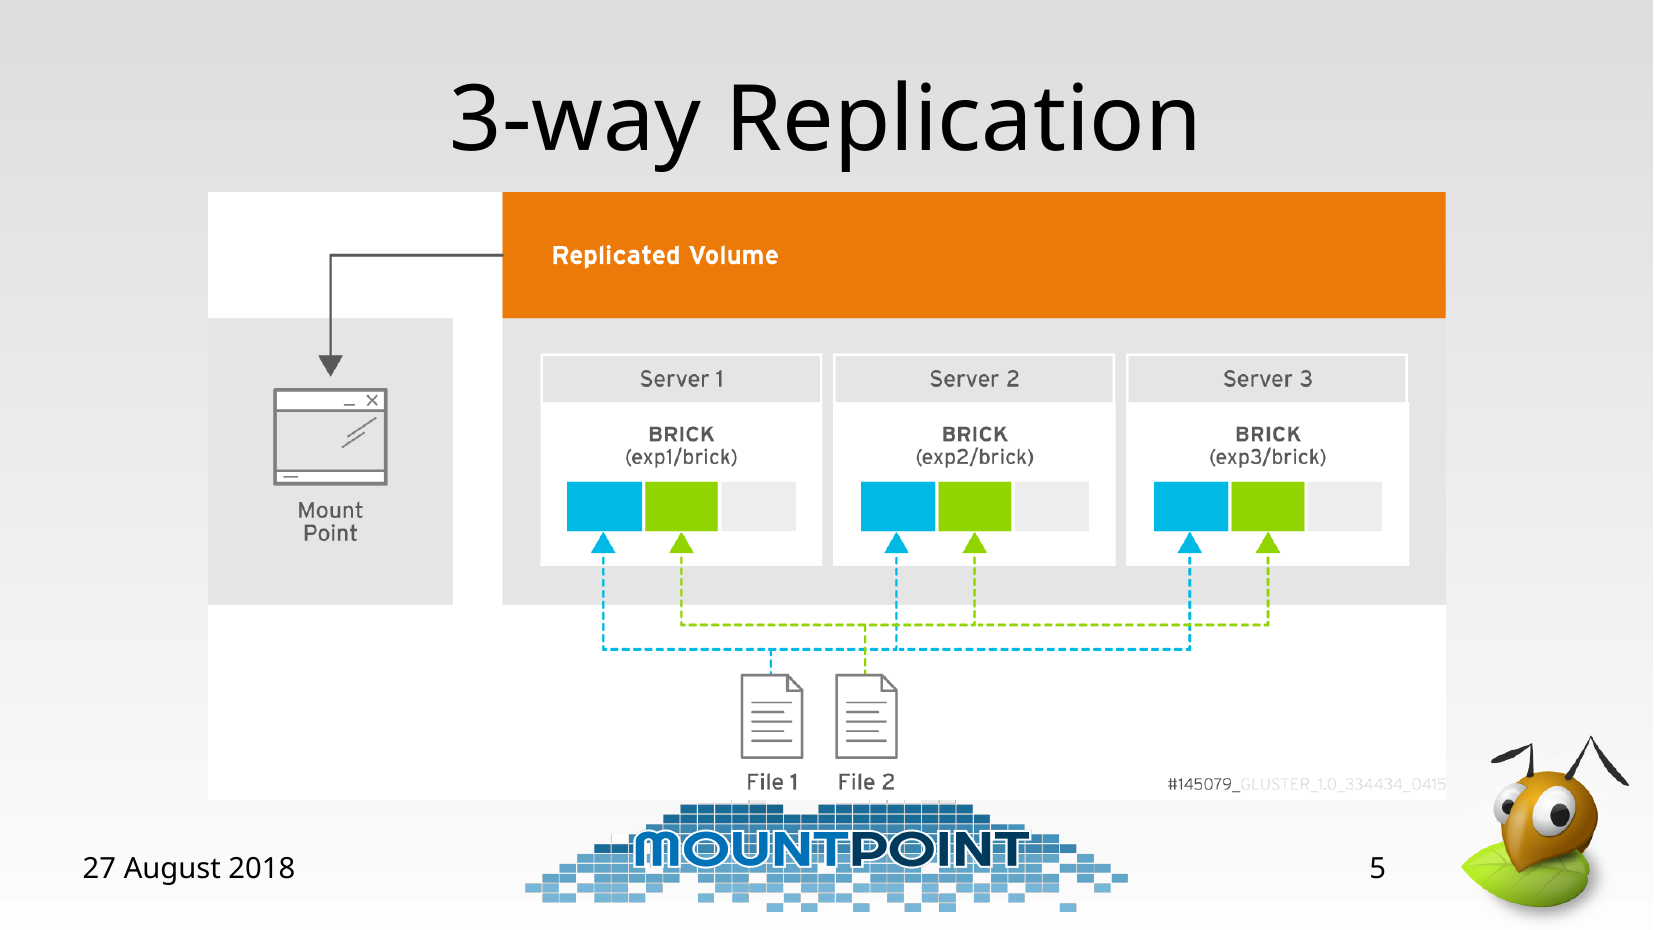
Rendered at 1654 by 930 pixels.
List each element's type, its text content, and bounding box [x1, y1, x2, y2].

title 3-way Replication [82, 37, 1571, 193]
picture [208, 192, 1653, 930]
